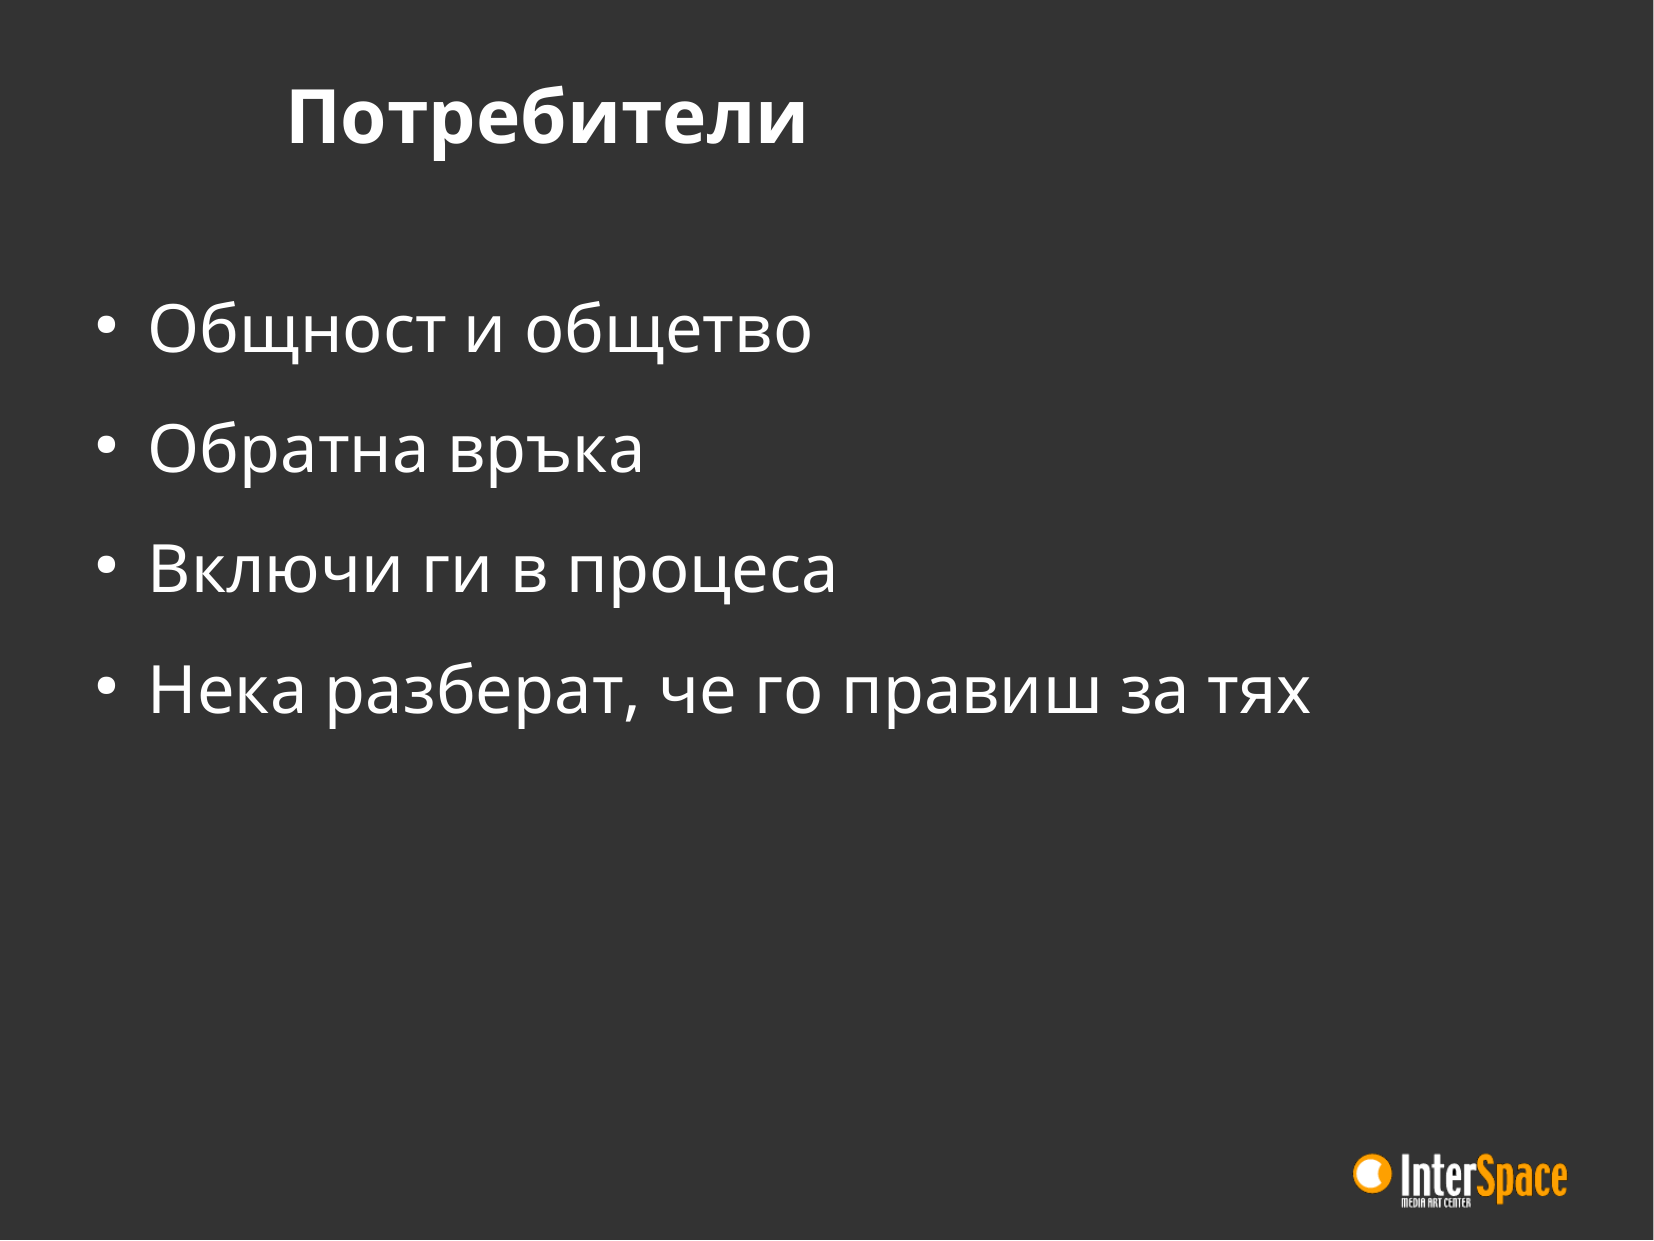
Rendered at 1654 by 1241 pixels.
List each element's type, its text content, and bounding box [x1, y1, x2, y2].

list Общност и общетво Обратна връка Включи ги в процеса Нека разберат, че го правиш за тях [59, 280, 1577, 1241]
title Потребители [0, 72, 1654, 157]
